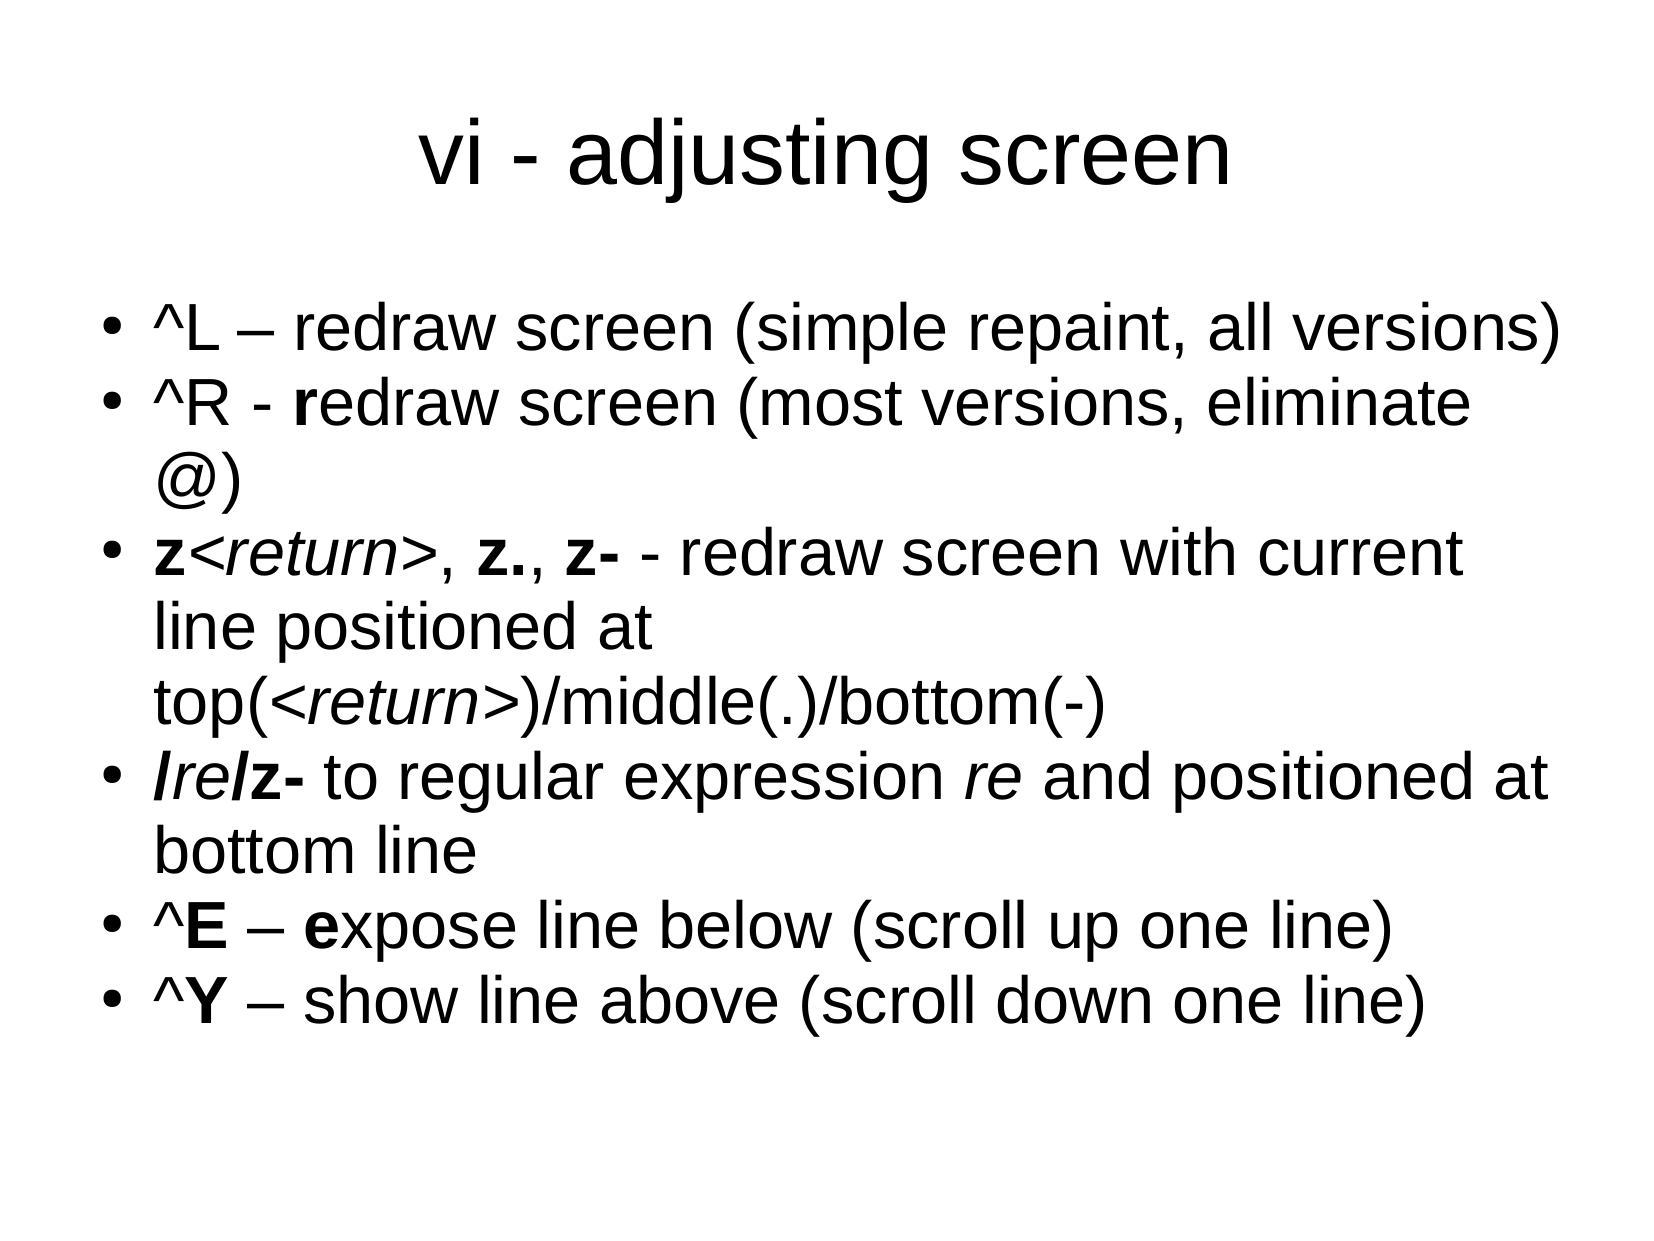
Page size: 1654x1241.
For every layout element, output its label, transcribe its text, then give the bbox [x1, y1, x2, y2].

title vi - adjusting screen [82, 56, 1571, 250]
list ^L – redraw screen (simple repaint, all versions) ^R - redraw screen (most versions, eliminate @) z<return>, z., z- - redraw screen with current line positioned at top(<return>)/middle(.)/bottom(-) /re/z- to regular expression re and positioned at bottom line ^E – expose line below (scroll up one line) ^Y – show line above (scroll down one line) [82, 290, 1571, 1094]
